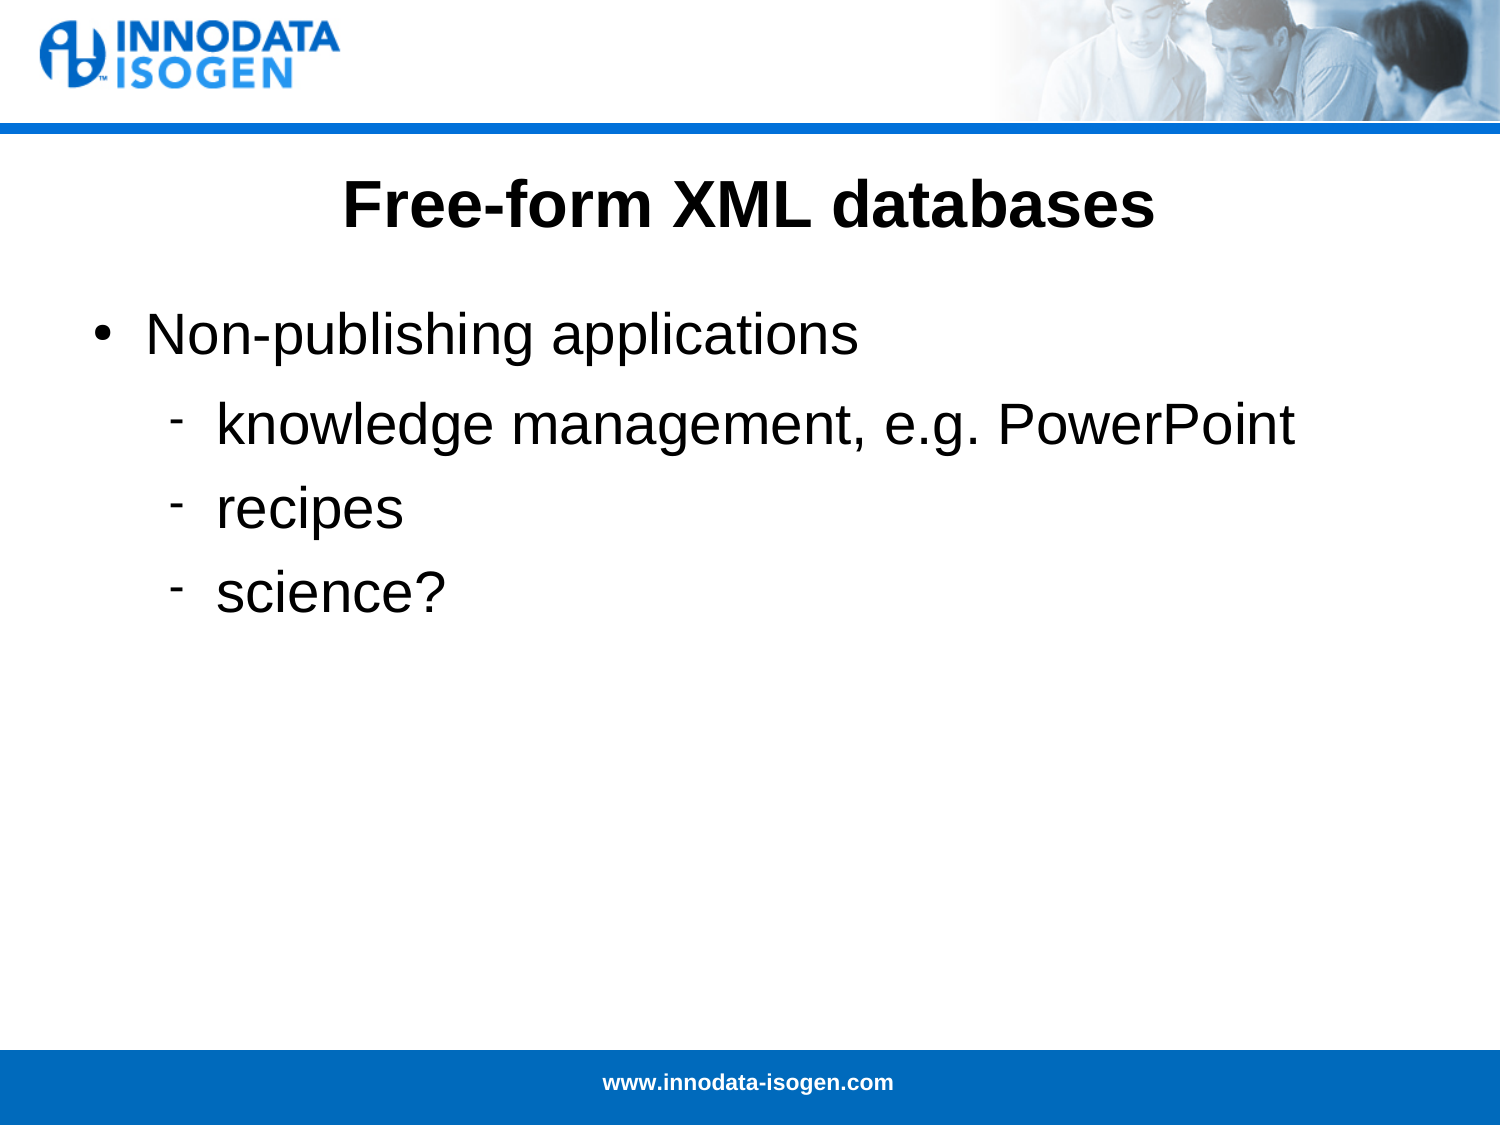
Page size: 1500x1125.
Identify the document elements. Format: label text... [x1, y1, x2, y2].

picture [0, 0, 1500, 121]
picture [0, 123, 74, 134]
list Non-publishing applications knowledge management, e.g. PowerPoint recipes science? [74, 306, 1425, 1006]
title Free-form XML databases [74, 112, 1426, 301]
picture [1426, 123, 1500, 134]
